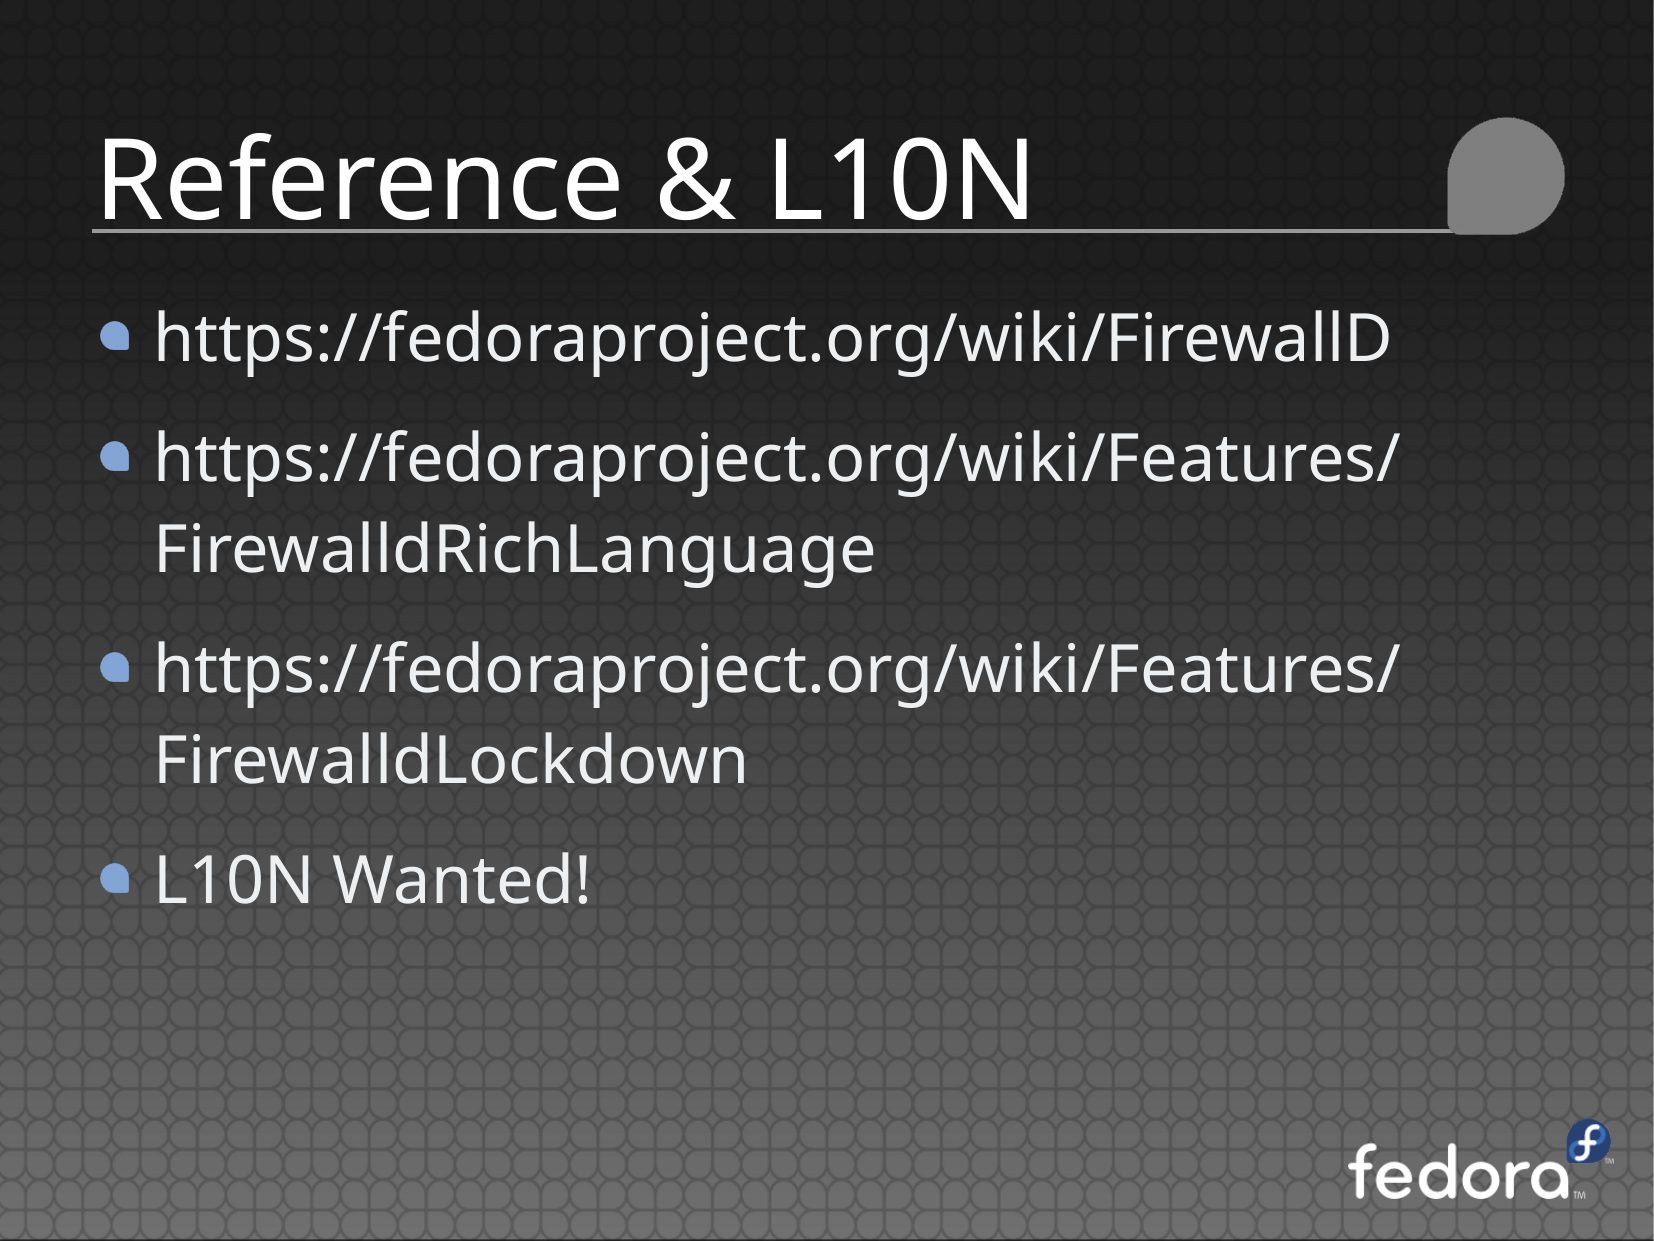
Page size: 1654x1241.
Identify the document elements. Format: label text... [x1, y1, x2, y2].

title Reference & L10N [94, 100, 1426, 251]
list https://fedoraproject.org/wiki/FirewallD https://fedoraproject.org/wiki/Features/FirewalldRichLanguage https://fedoraproject.org/wiki/Features/FirewalldLockdown L10N Wanted! [82, 290, 1571, 1094]
picture [0, 0, 1654, 1241]
